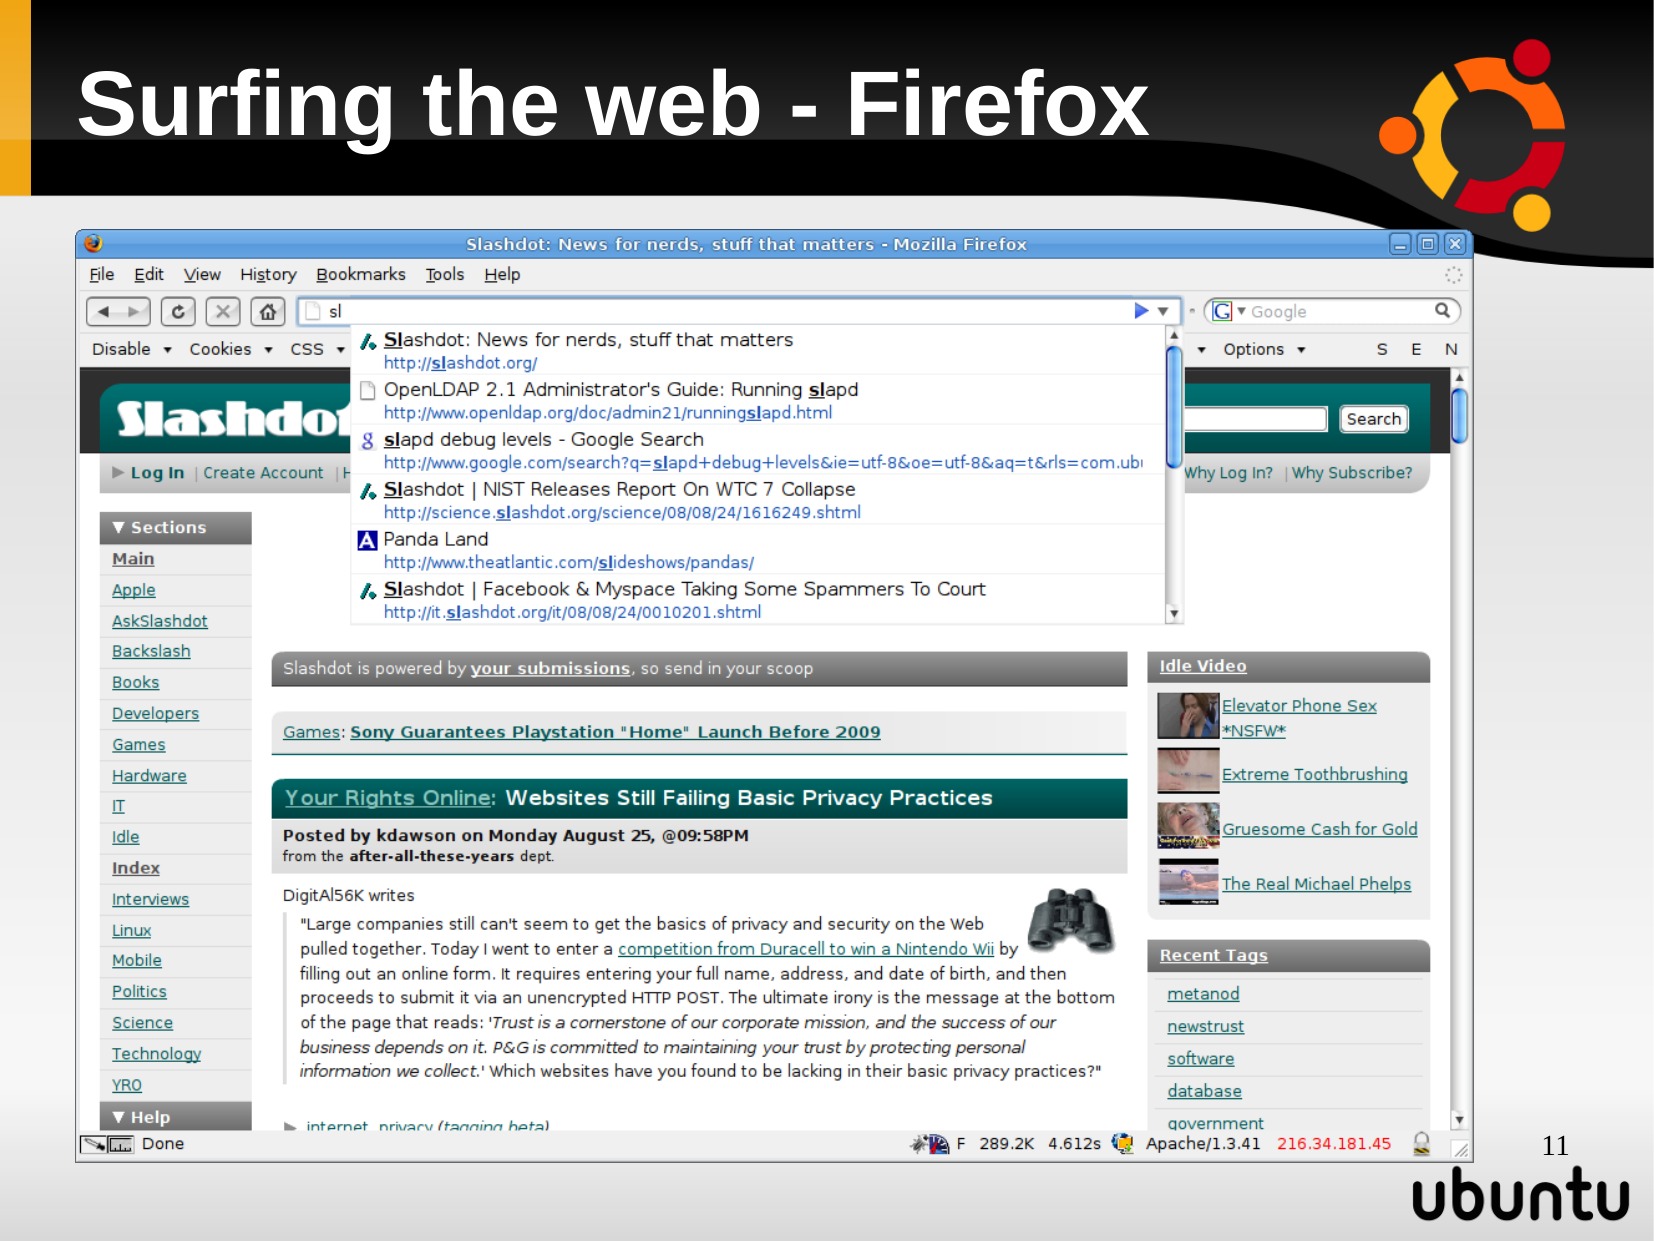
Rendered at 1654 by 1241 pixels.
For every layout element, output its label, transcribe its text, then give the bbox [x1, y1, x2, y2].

title Surfing the web - Firefox [76, 0, 1565, 208]
picture [0, 0, 1654, 1241]
